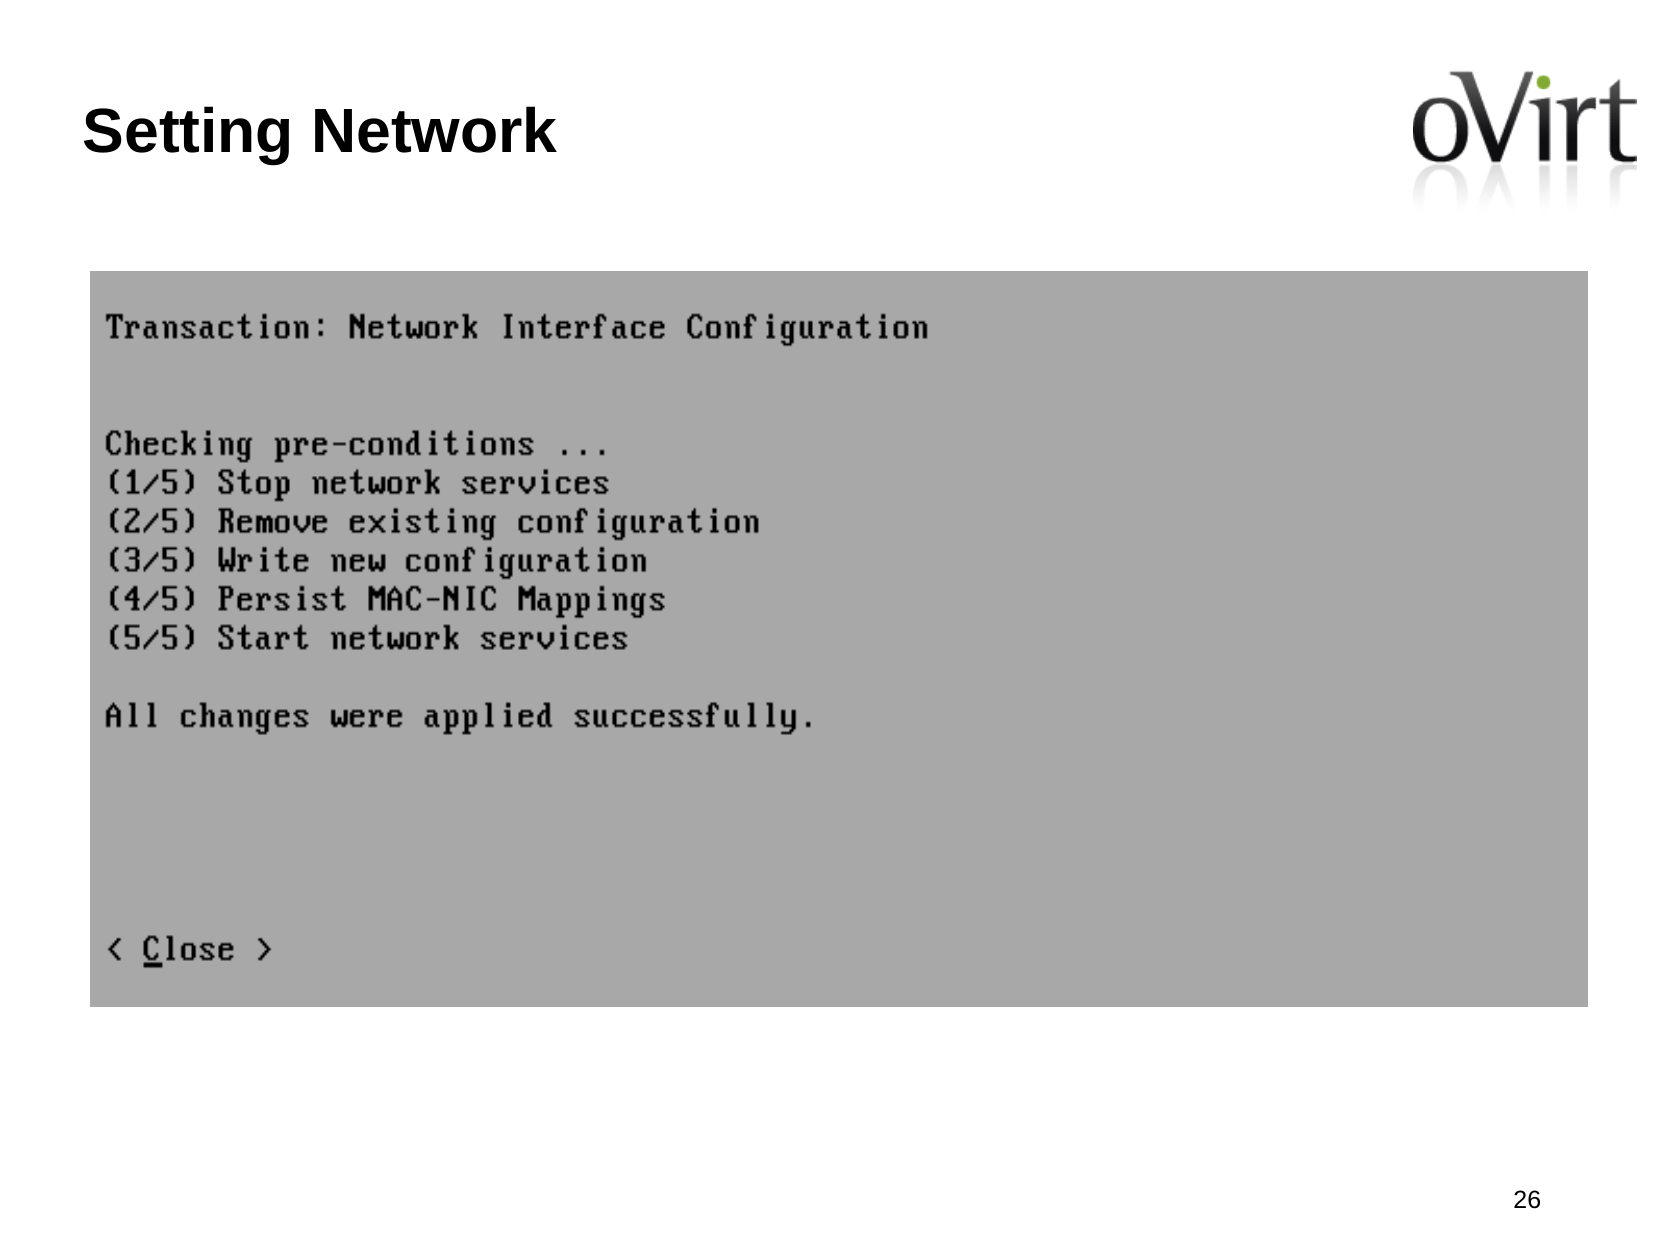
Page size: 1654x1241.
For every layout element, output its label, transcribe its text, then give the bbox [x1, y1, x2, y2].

picture [90, 271, 1588, 1007]
title Setting Network [82, 37, 1303, 226]
picture [1413, 63, 1637, 212]
